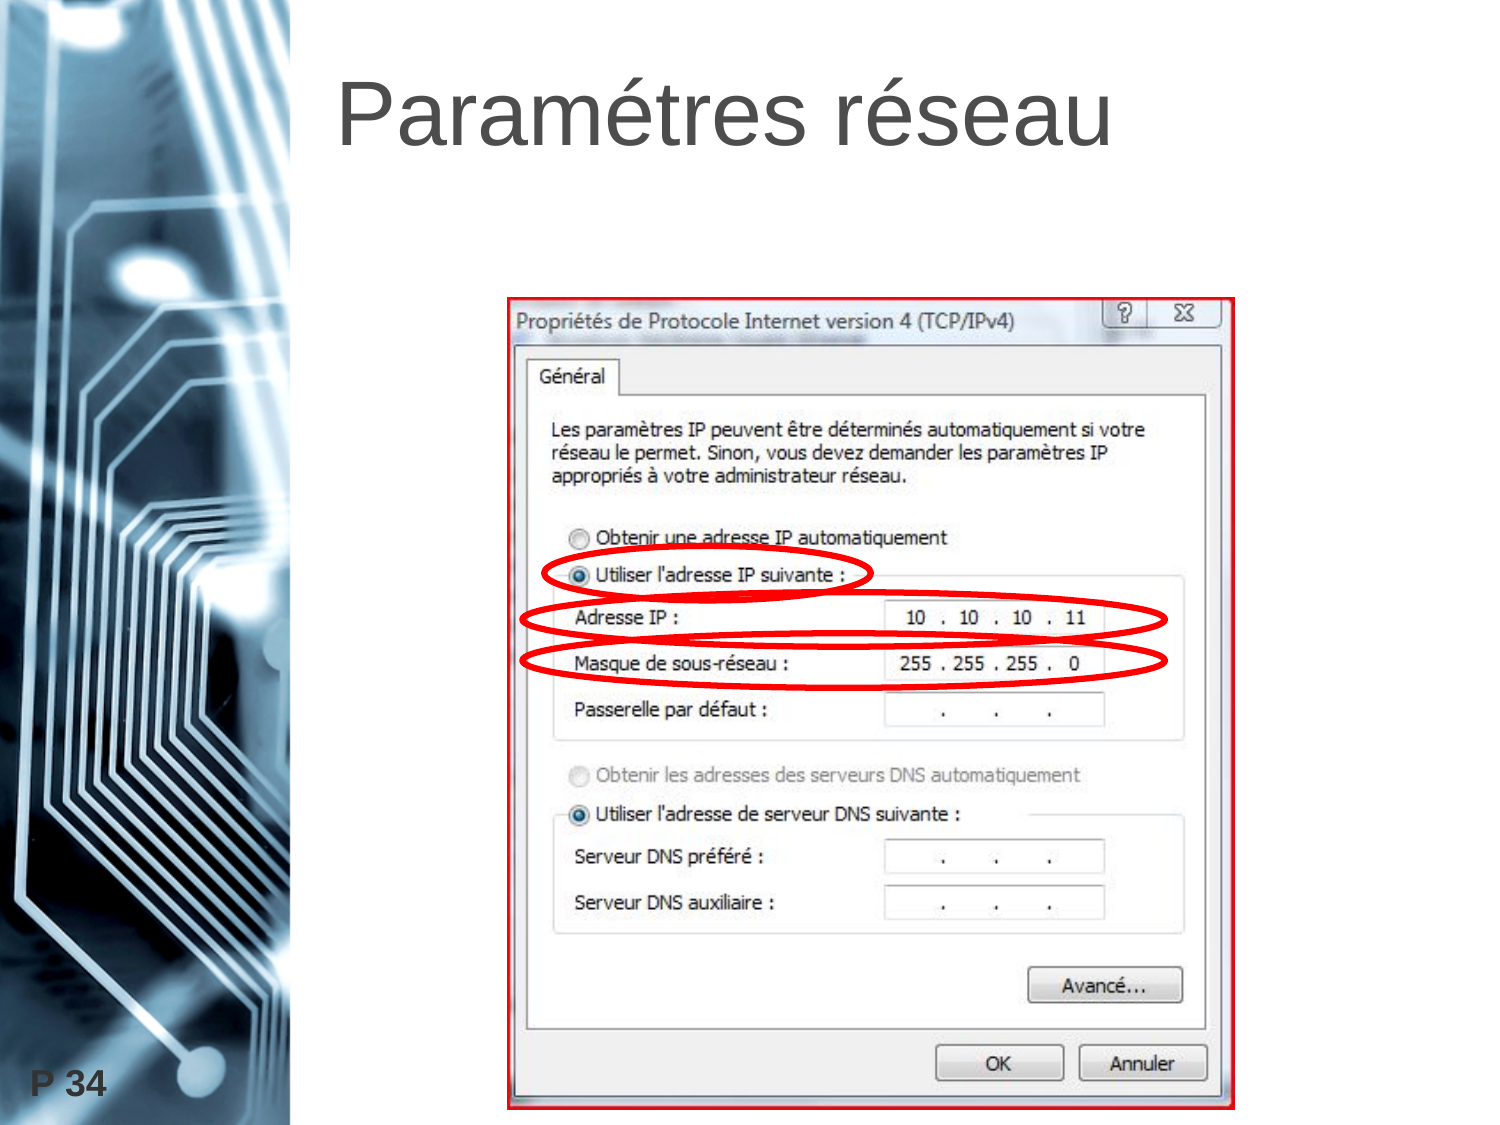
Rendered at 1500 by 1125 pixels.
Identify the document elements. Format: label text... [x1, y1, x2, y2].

title Paramétres réseau [320, 50, 1458, 168]
text_box [325, 276, 1425, 448]
picture [0, 0, 1500, 1125]
